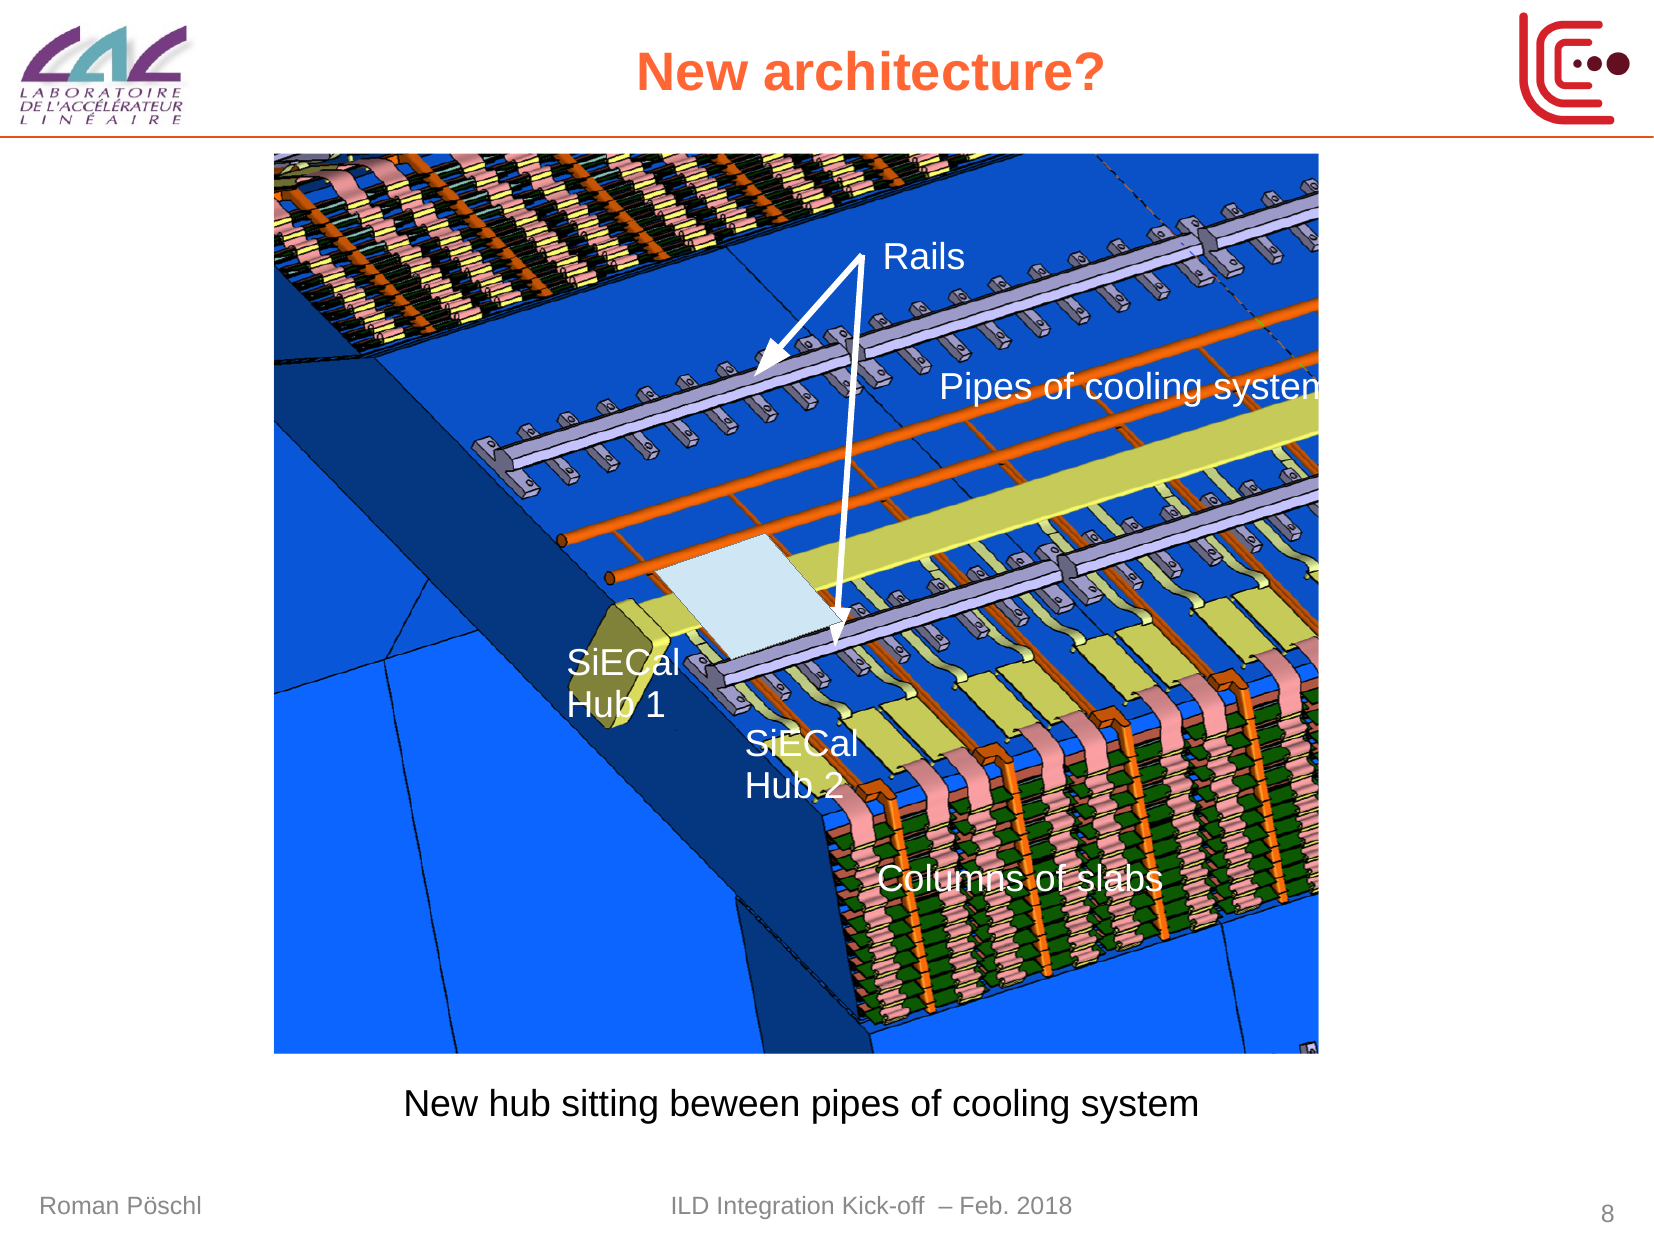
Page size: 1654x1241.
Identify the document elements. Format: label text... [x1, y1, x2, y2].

text_box SiECal Hub 1 [551, 634, 744, 767]
picture [1508, 2, 1641, 135]
text_box Rails [867, 227, 1019, 304]
text_box SiECal Hub 2 [729, 714, 923, 847]
text_box Columns of slabs [862, 850, 1285, 983]
picture [273, 153, 1319, 1054]
text_box [654, 532, 843, 660]
text_box New hub sitting beween pipes of cooling system [388, 1074, 1217, 1132]
title New architecture? [128, 29, 1617, 113]
picture [17, 22, 199, 127]
text_box Pipes of cooling system [924, 358, 1503, 435]
